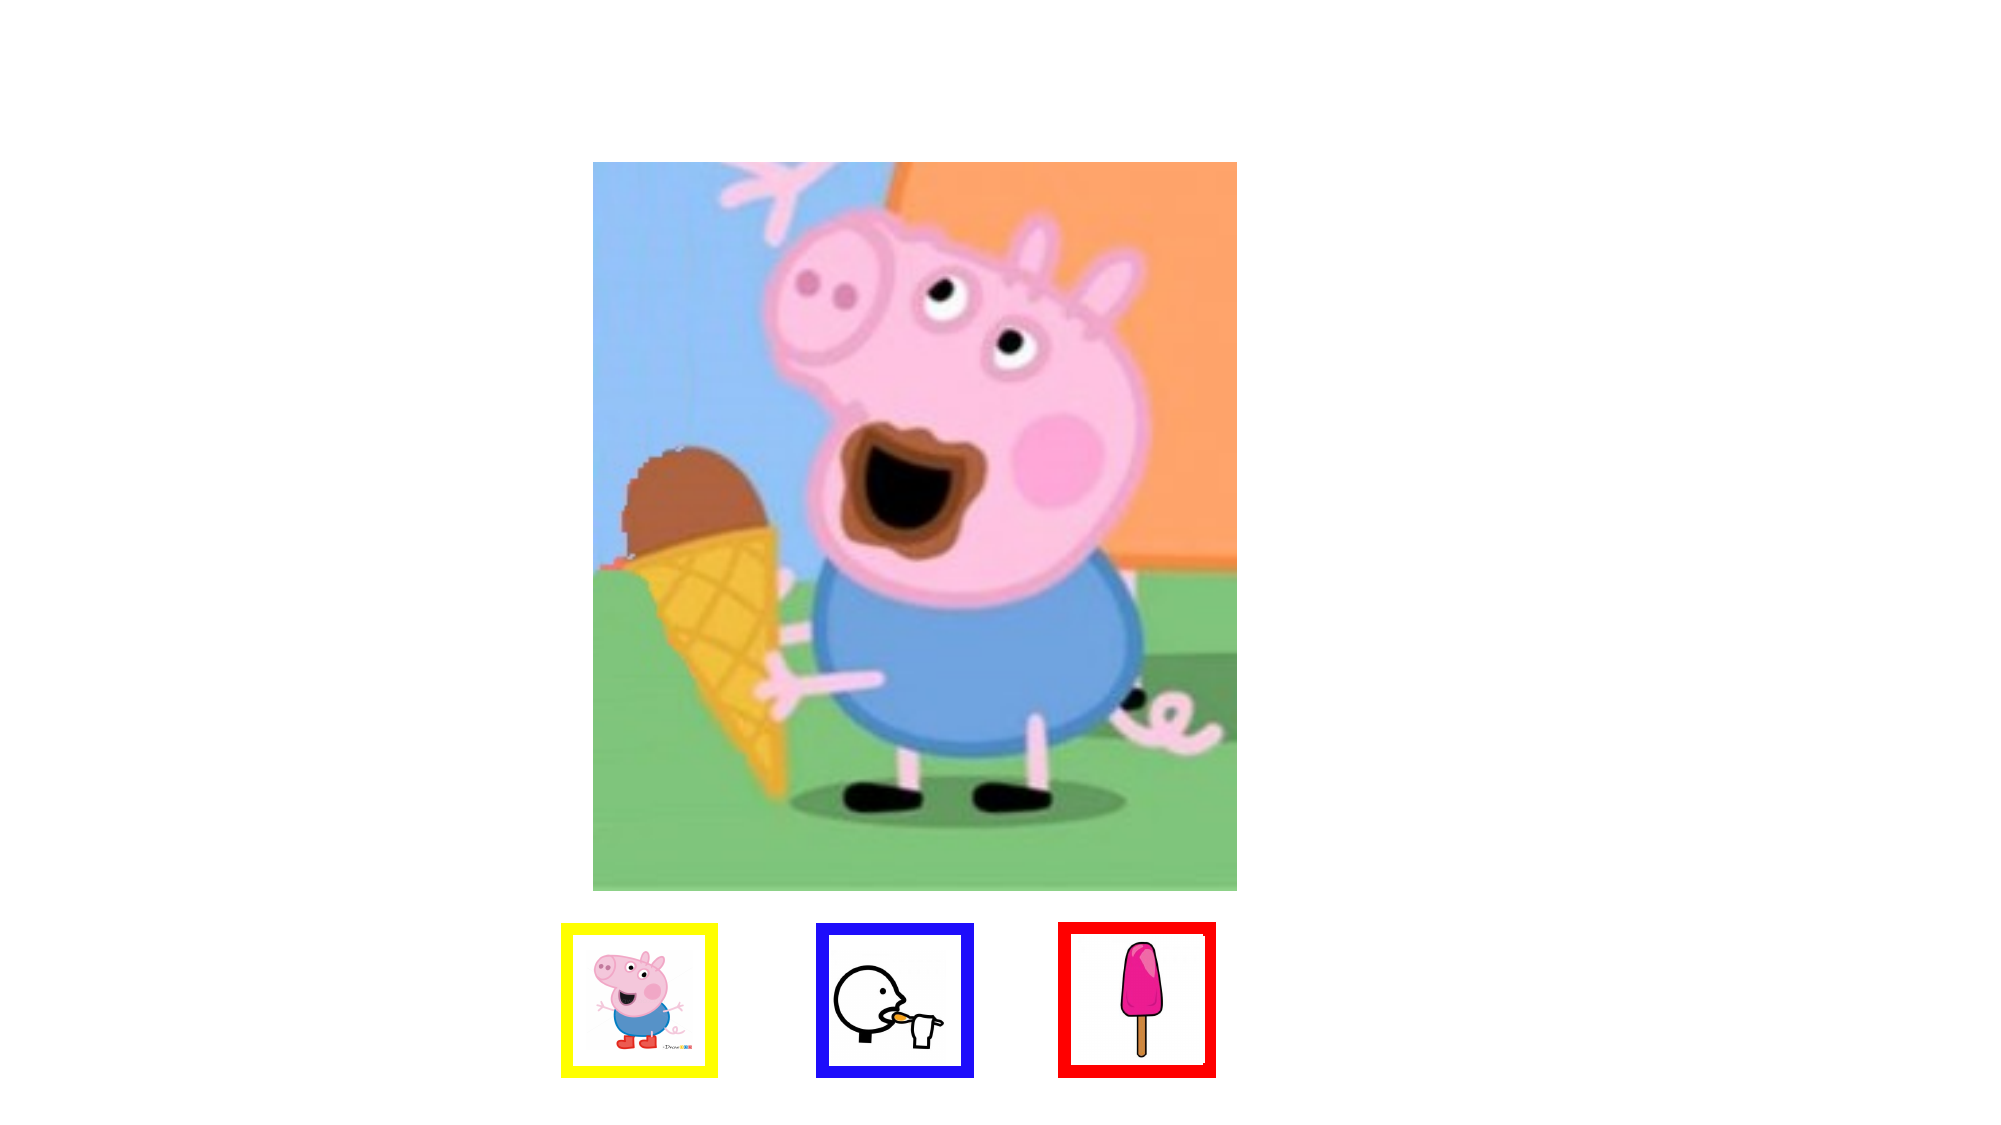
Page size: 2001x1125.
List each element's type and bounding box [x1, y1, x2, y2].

text_box [1064, 928, 1210, 1072]
picture [831, 950, 946, 1065]
picture [1078, 936, 1205, 1063]
picture [586, 950, 693, 1050]
text_box [822, 928, 968, 1072]
picture [593, 162, 1237, 891]
